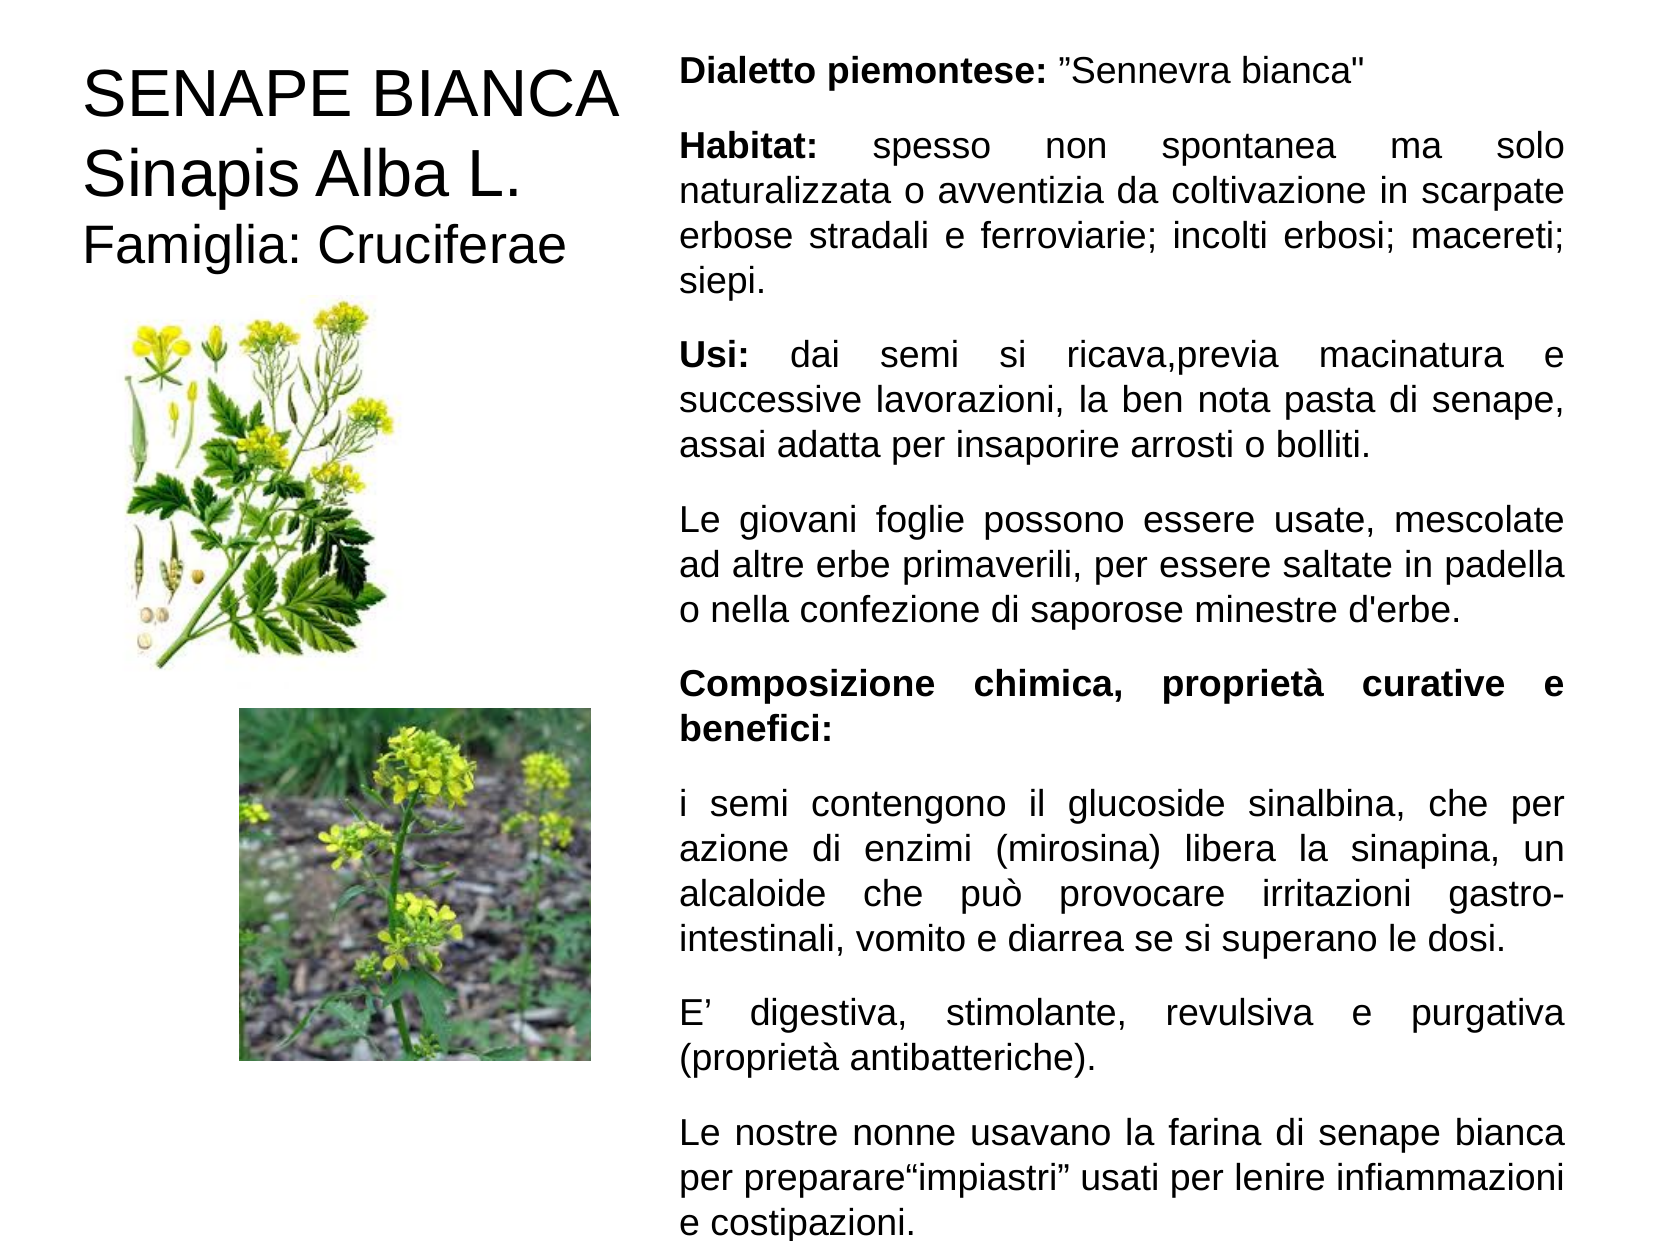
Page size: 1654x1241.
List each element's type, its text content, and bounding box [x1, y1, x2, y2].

title SENAPE BIANCA Sinapis Alba L. Famiglia: Cruciferae [82, 49, 679, 306]
list Dialetto piemontese: ”Sennevra bianca" Habitat: spesso non spontanea ma solo naturalizzata o avventizia da coltivazione in scarpate erbose stradali e ferroviarie; incolti erbosi; macereti; siepi. Usi: dai semi si ricava,previa macinatura e successive lavorazioni, la ben nota pasta di senape, assai adatta per insaporire arrosti o bolliti. Le giovani foglie possono essere usate, mescolate ad altre erbe primaverili, per essere saltate in padella o nella confezione di saporose minestre d'erbe. Composizione chimica, proprietà curative e benefici: i semi contengono il glucoside sinalbina, che per azione di enzimi (mirosina) libera la sinapina, un alcaloide che può provocare irritazioni gastro-intestinali, vomito e diarrea se si superano le dosi. E’ digestiva, stimolante, revulsiva e purgativa (proprietà antibatteriche). Le nostre nonne usavano la farina di senape bianca per preparare“impiastri” usati per lenire infiammazioni e costipazioni. [679, 46, 1565, 1241]
picture [239, 708, 591, 1061]
picture [100, 295, 414, 689]
title SENAPE BIANCA Sinapis Alba L. Famiglia: Cruciferae [1565, 49, 1571, 306]
